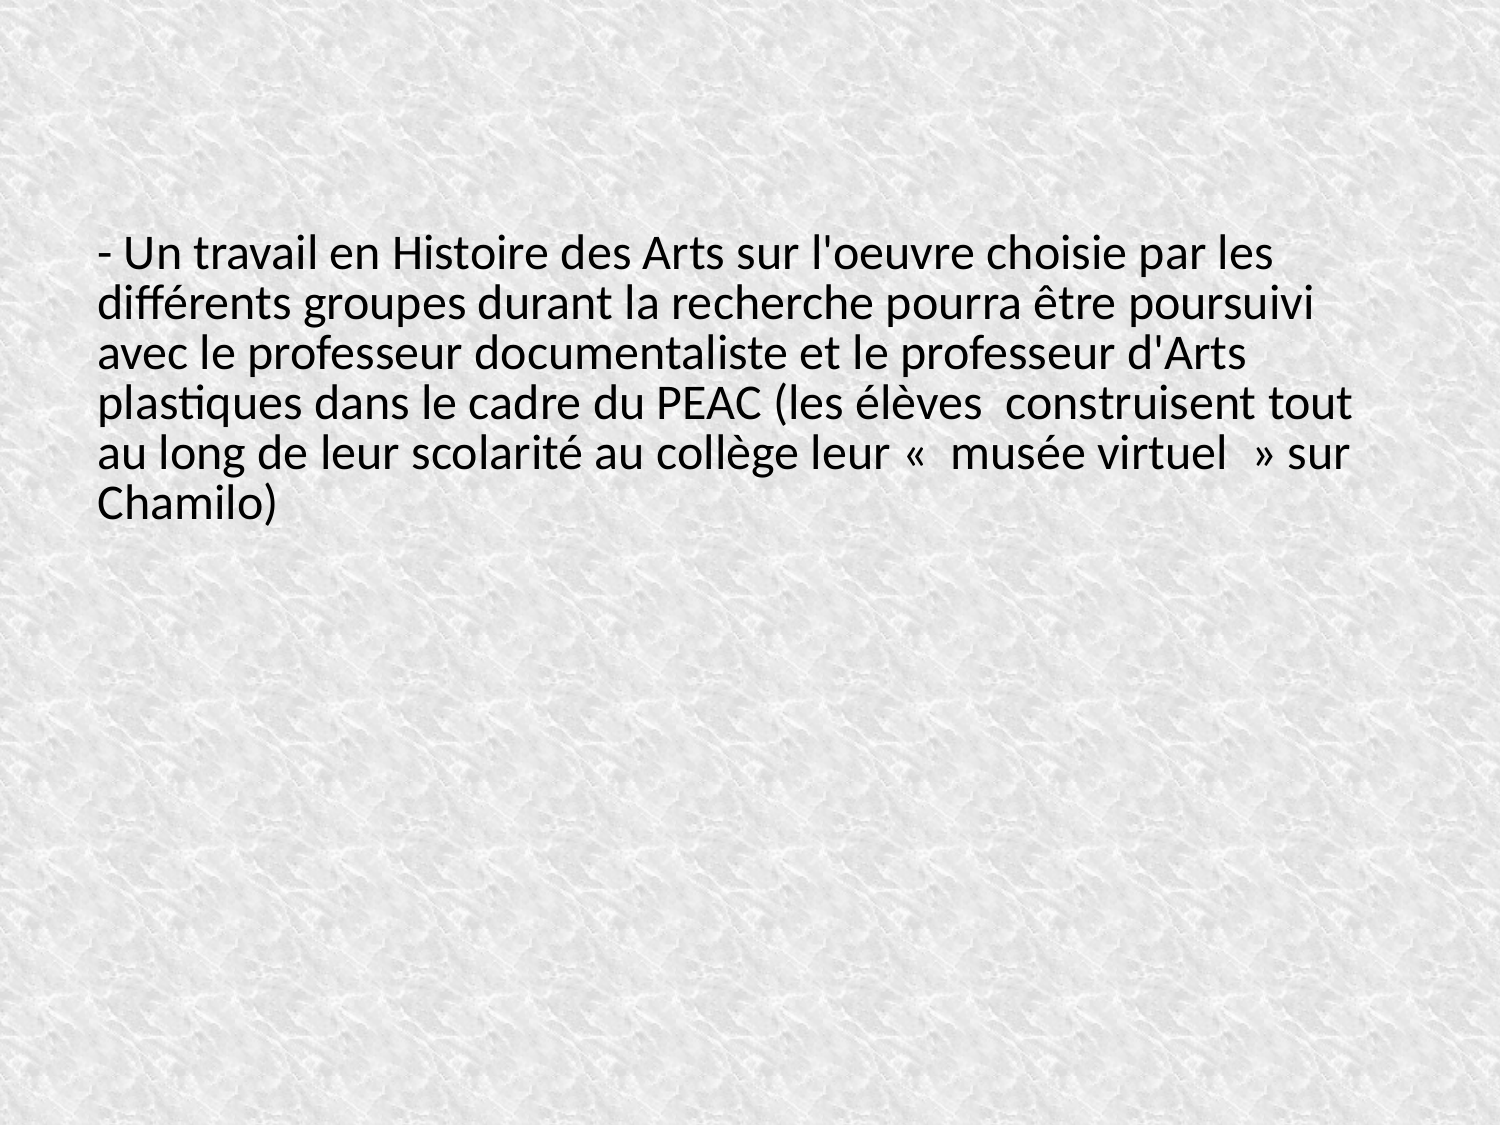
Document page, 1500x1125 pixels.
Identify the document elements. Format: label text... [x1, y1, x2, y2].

picture [0, 0, 1500, 1125]
text_box - Un travail en Histoire des Arts sur l'oeuvre choisie par les différents groupes durant la recherche pourra être poursuivi avec le professeur documentaliste et le professeur d'Arts plastiques dans le cadre du PEAC (les élèves construisent tout au long de leur scolarité au collège leur « musée virtuel » sur Chamilo) [82, 224, 1430, 606]
